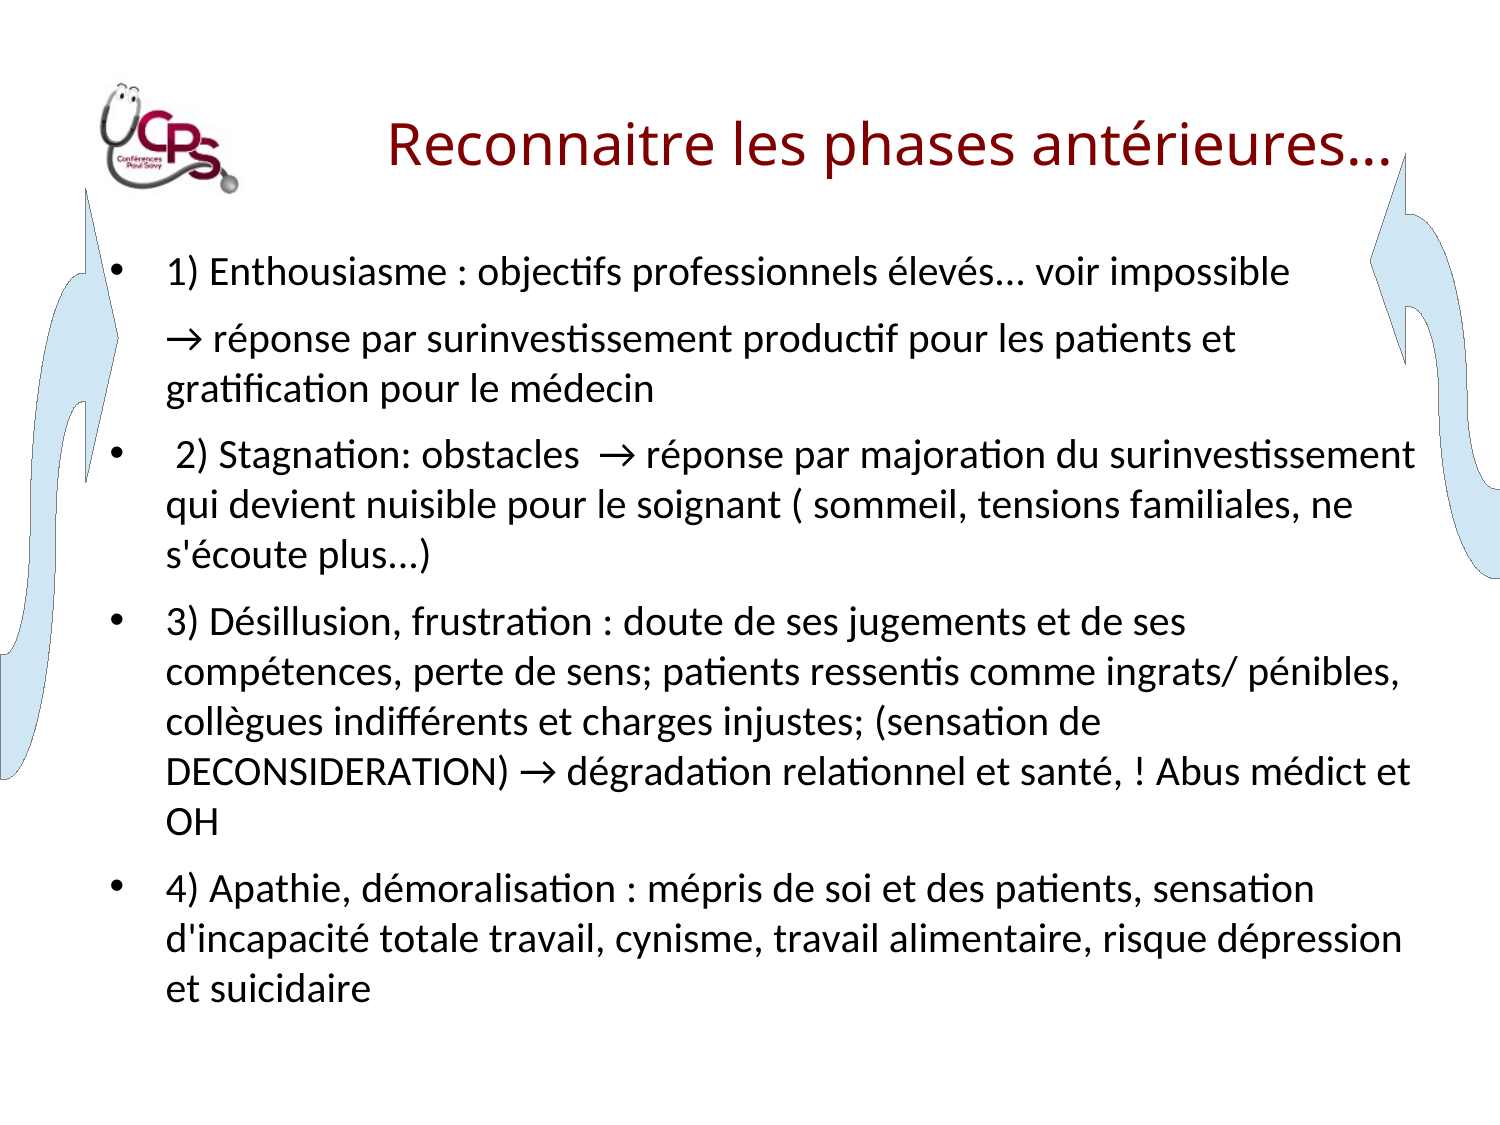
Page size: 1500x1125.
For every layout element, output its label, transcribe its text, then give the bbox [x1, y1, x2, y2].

text_box [0, 188, 119, 780]
picture [75, 44, 263, 209]
title Reconnaitre les phases antérieures... [91, 45, 1426, 233]
list 1) Enthousiasme : objectifs professionnels élevés... voir impossible → réponse par surinvestissement productif pour les patients et gratification pour le médecin 2) Stagnation: obstacles → réponse par majoration du surinvestissement qui devient nuisible pour le soignant ( sommeil, tensions familiales, ne s'écoute plus...) 3) Désillusion, frustration : doute de ses jugements et de ses compétences, perte de sens; patients ressentis comme ingrats/ pénibles, collègues indifférents et charges injustes; (sensation de DECONSIDERATION) → dégradation relationnel et santé, ! Abus médict et OH 4) Apathie, démoralisation : mépris de soi et des patients, sensation d'incapacité totale travail, cynisme, travail alimentaire, risque dépression et suicidaire [94, 236, 1445, 979]
text_box [1370, 153, 1500, 579]
